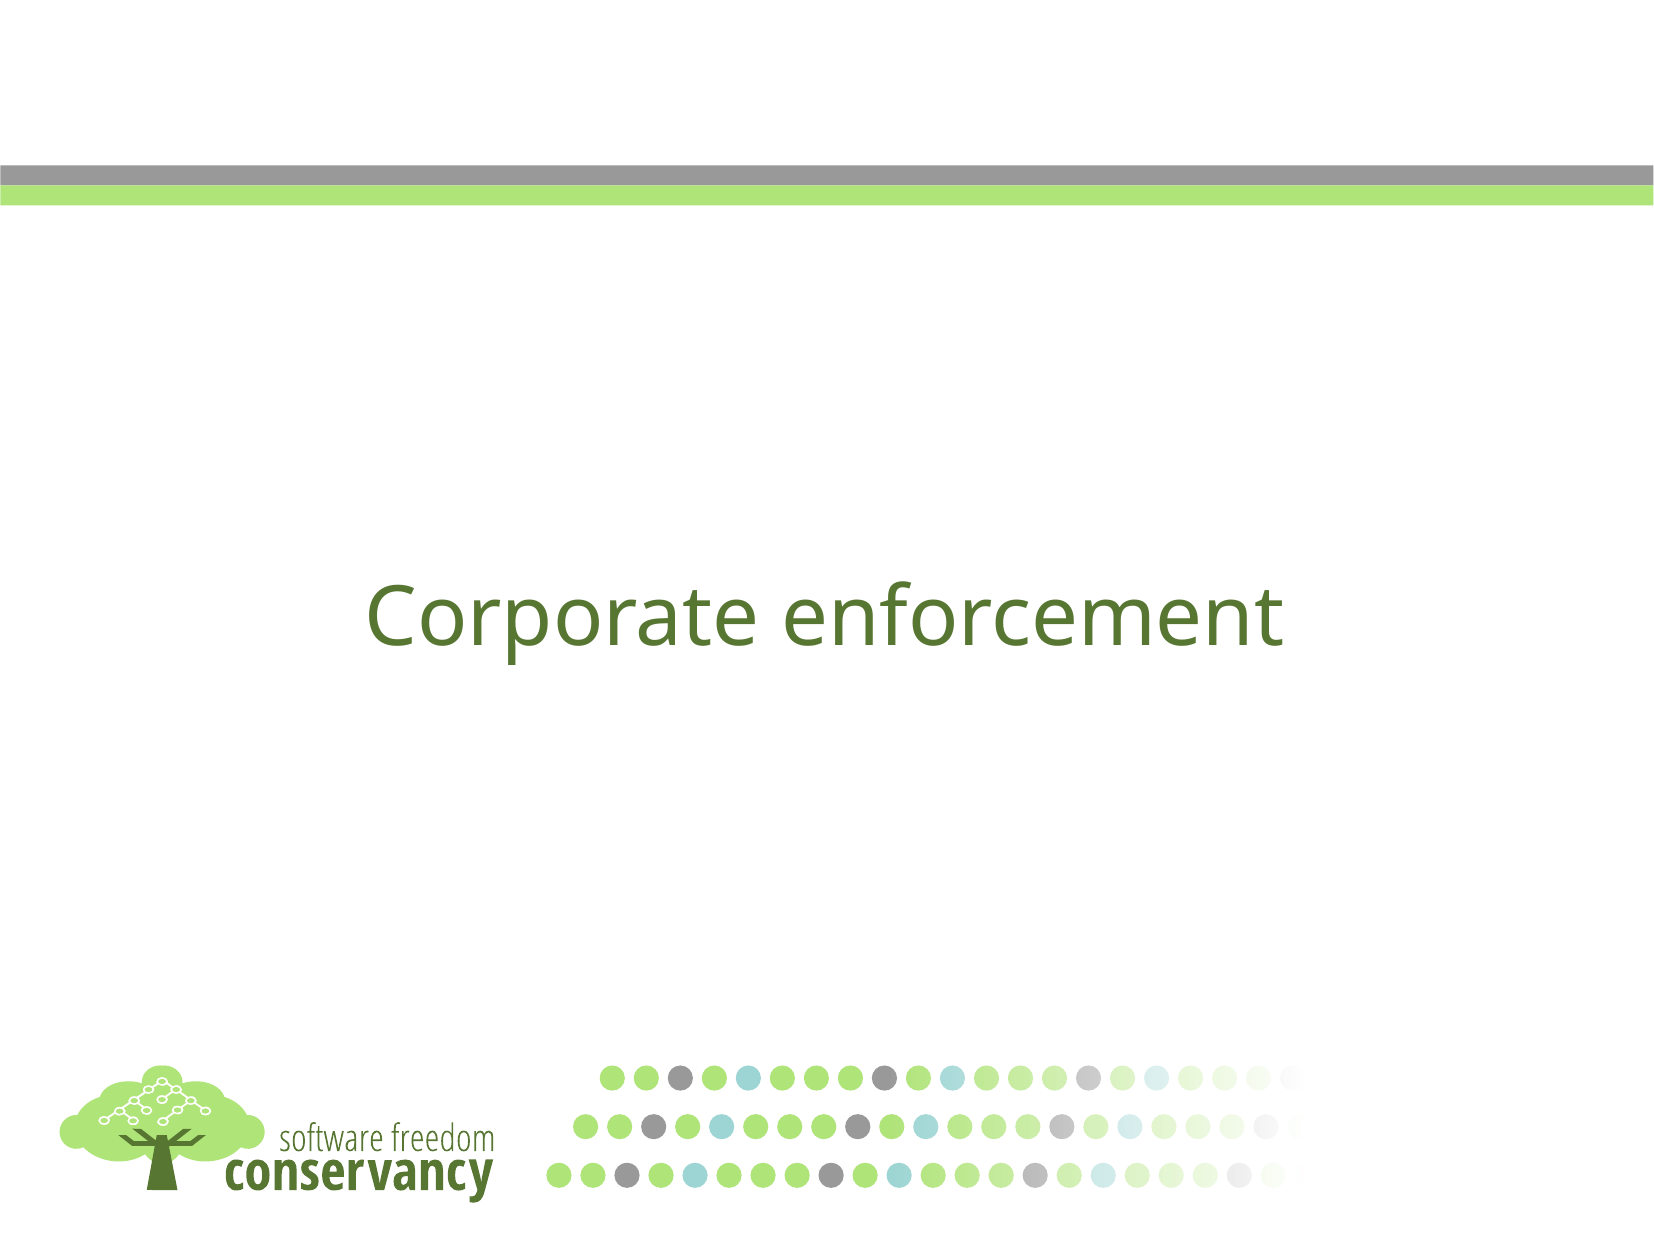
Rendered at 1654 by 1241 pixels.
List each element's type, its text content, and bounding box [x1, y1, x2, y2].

title Corporate enforcement [165, 467, 1456, 760]
